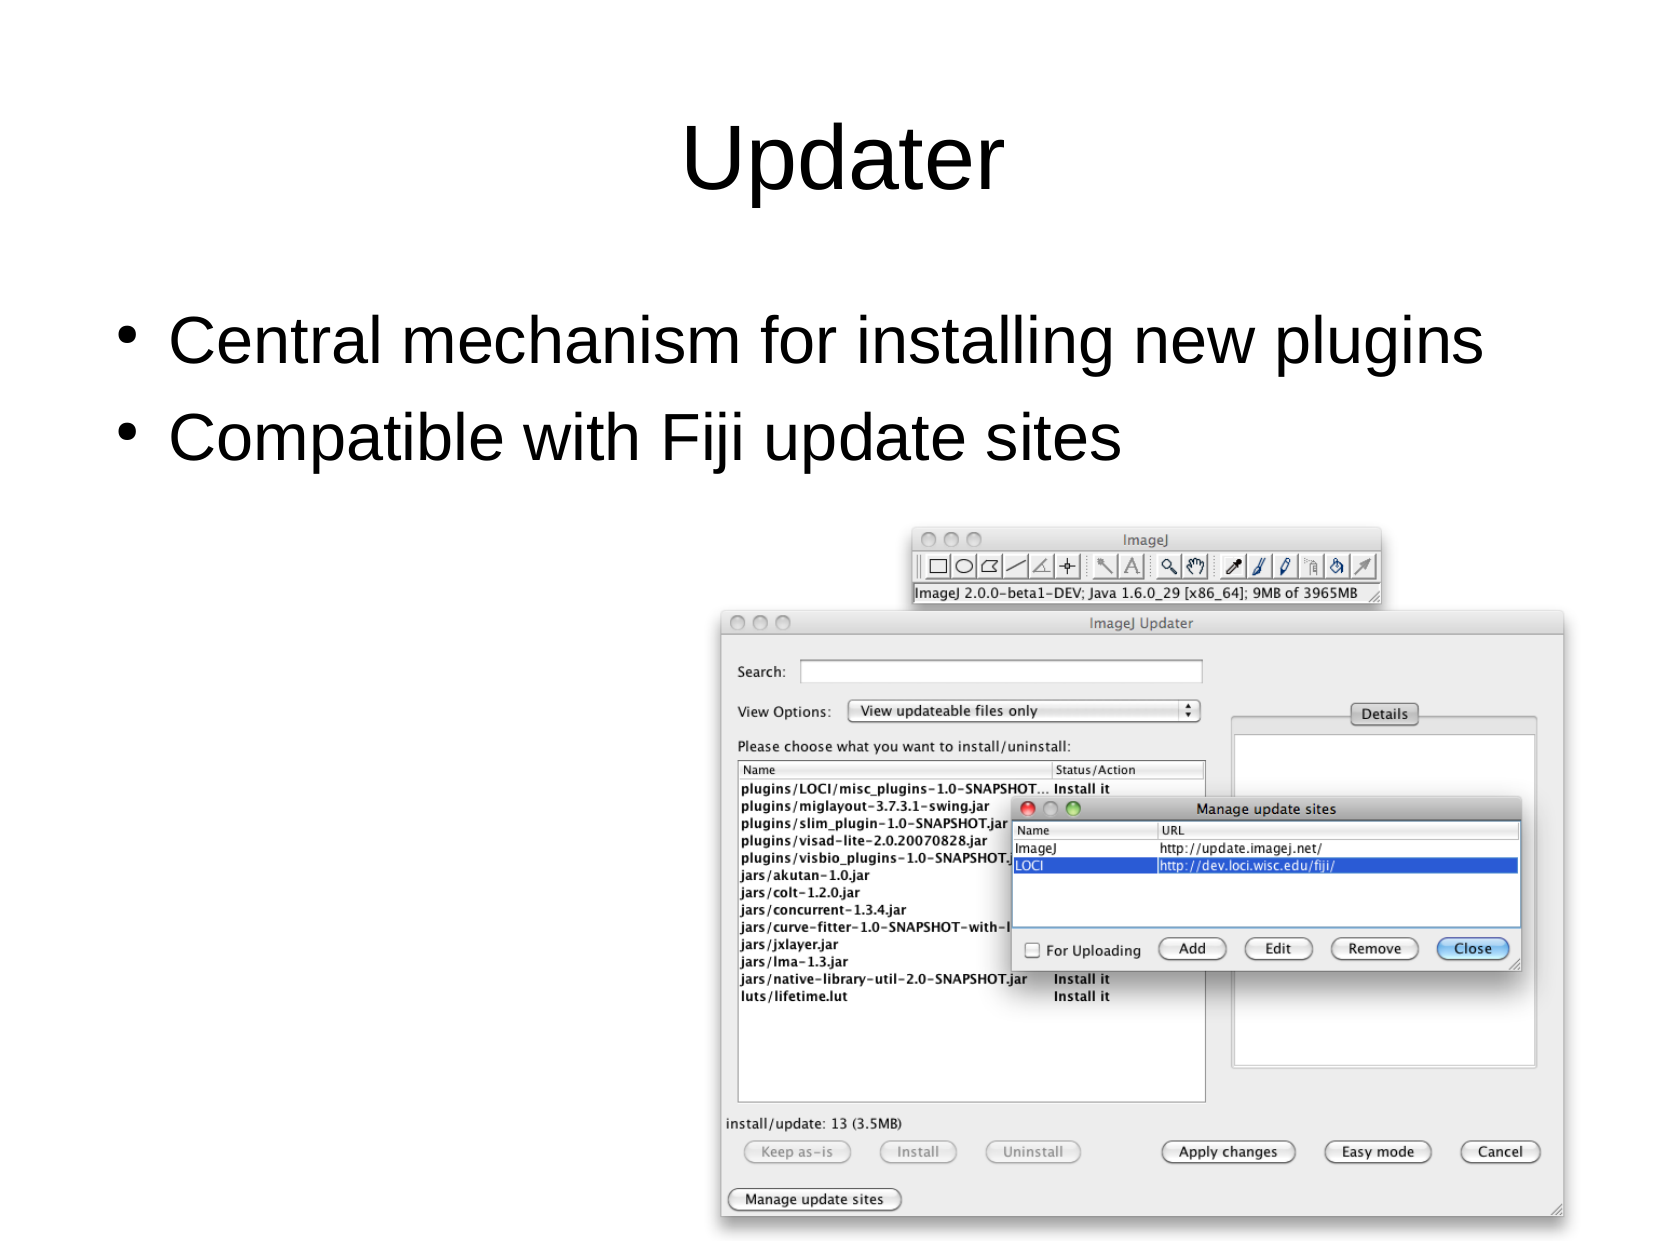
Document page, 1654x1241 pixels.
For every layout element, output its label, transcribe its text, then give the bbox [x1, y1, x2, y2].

list Central mechanism for installing new plugins Compatible with Fiji update sites [82, 289, 1571, 1108]
title Updater [82, 49, 1571, 257]
picture [702, 518, 1586, 1241]
